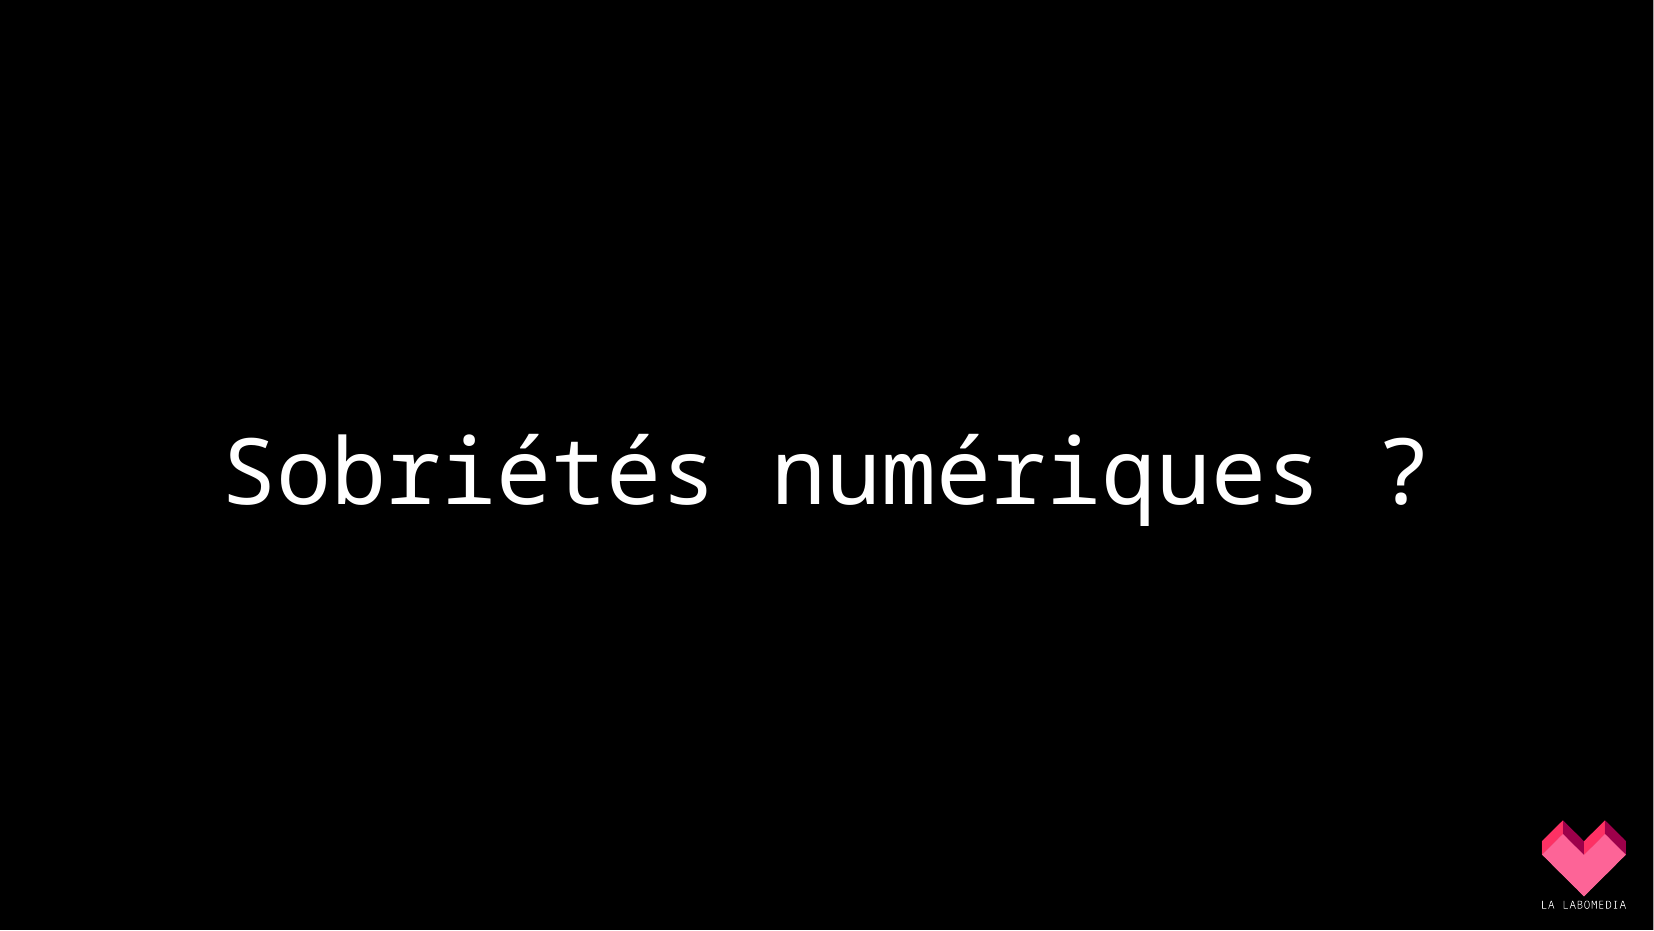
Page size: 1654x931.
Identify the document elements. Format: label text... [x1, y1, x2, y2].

picture [1529, 813, 1638, 916]
title Sobriétés numériques ? [82, 391, 1571, 547]
